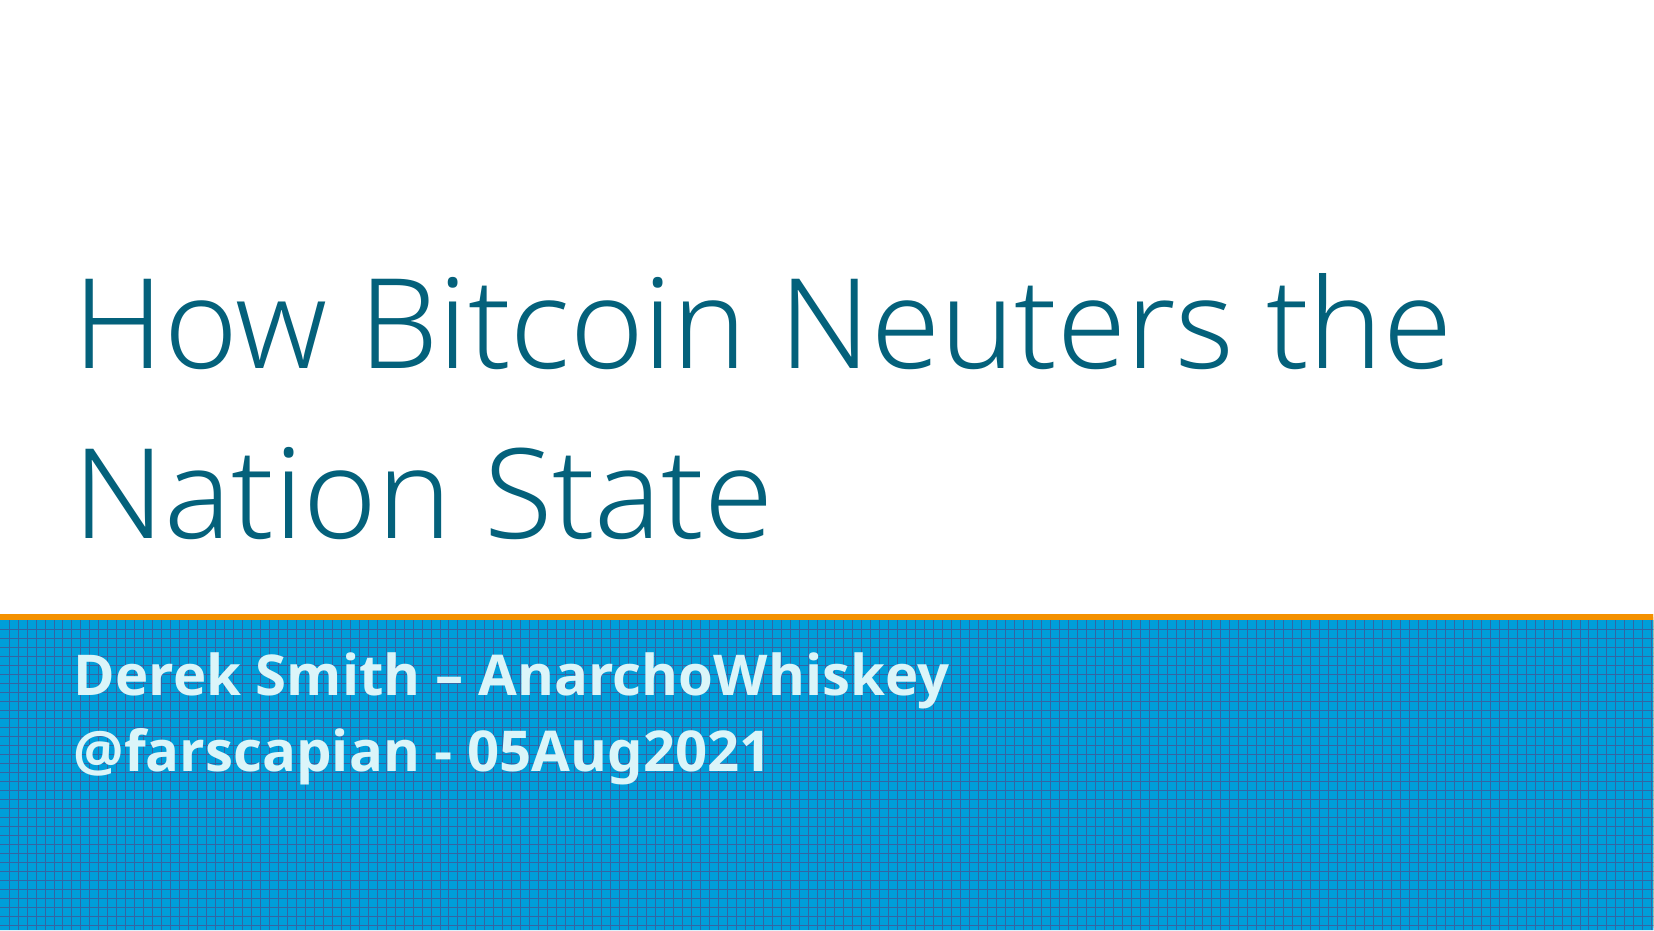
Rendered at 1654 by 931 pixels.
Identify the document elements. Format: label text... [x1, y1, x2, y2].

subtitle Derek Smith – AnarchoWhiskey @farscapian - 05Aug2021 [73, 634, 1551, 827]
title How Bitcoin Neuters the Nation State [73, 44, 1551, 576]
